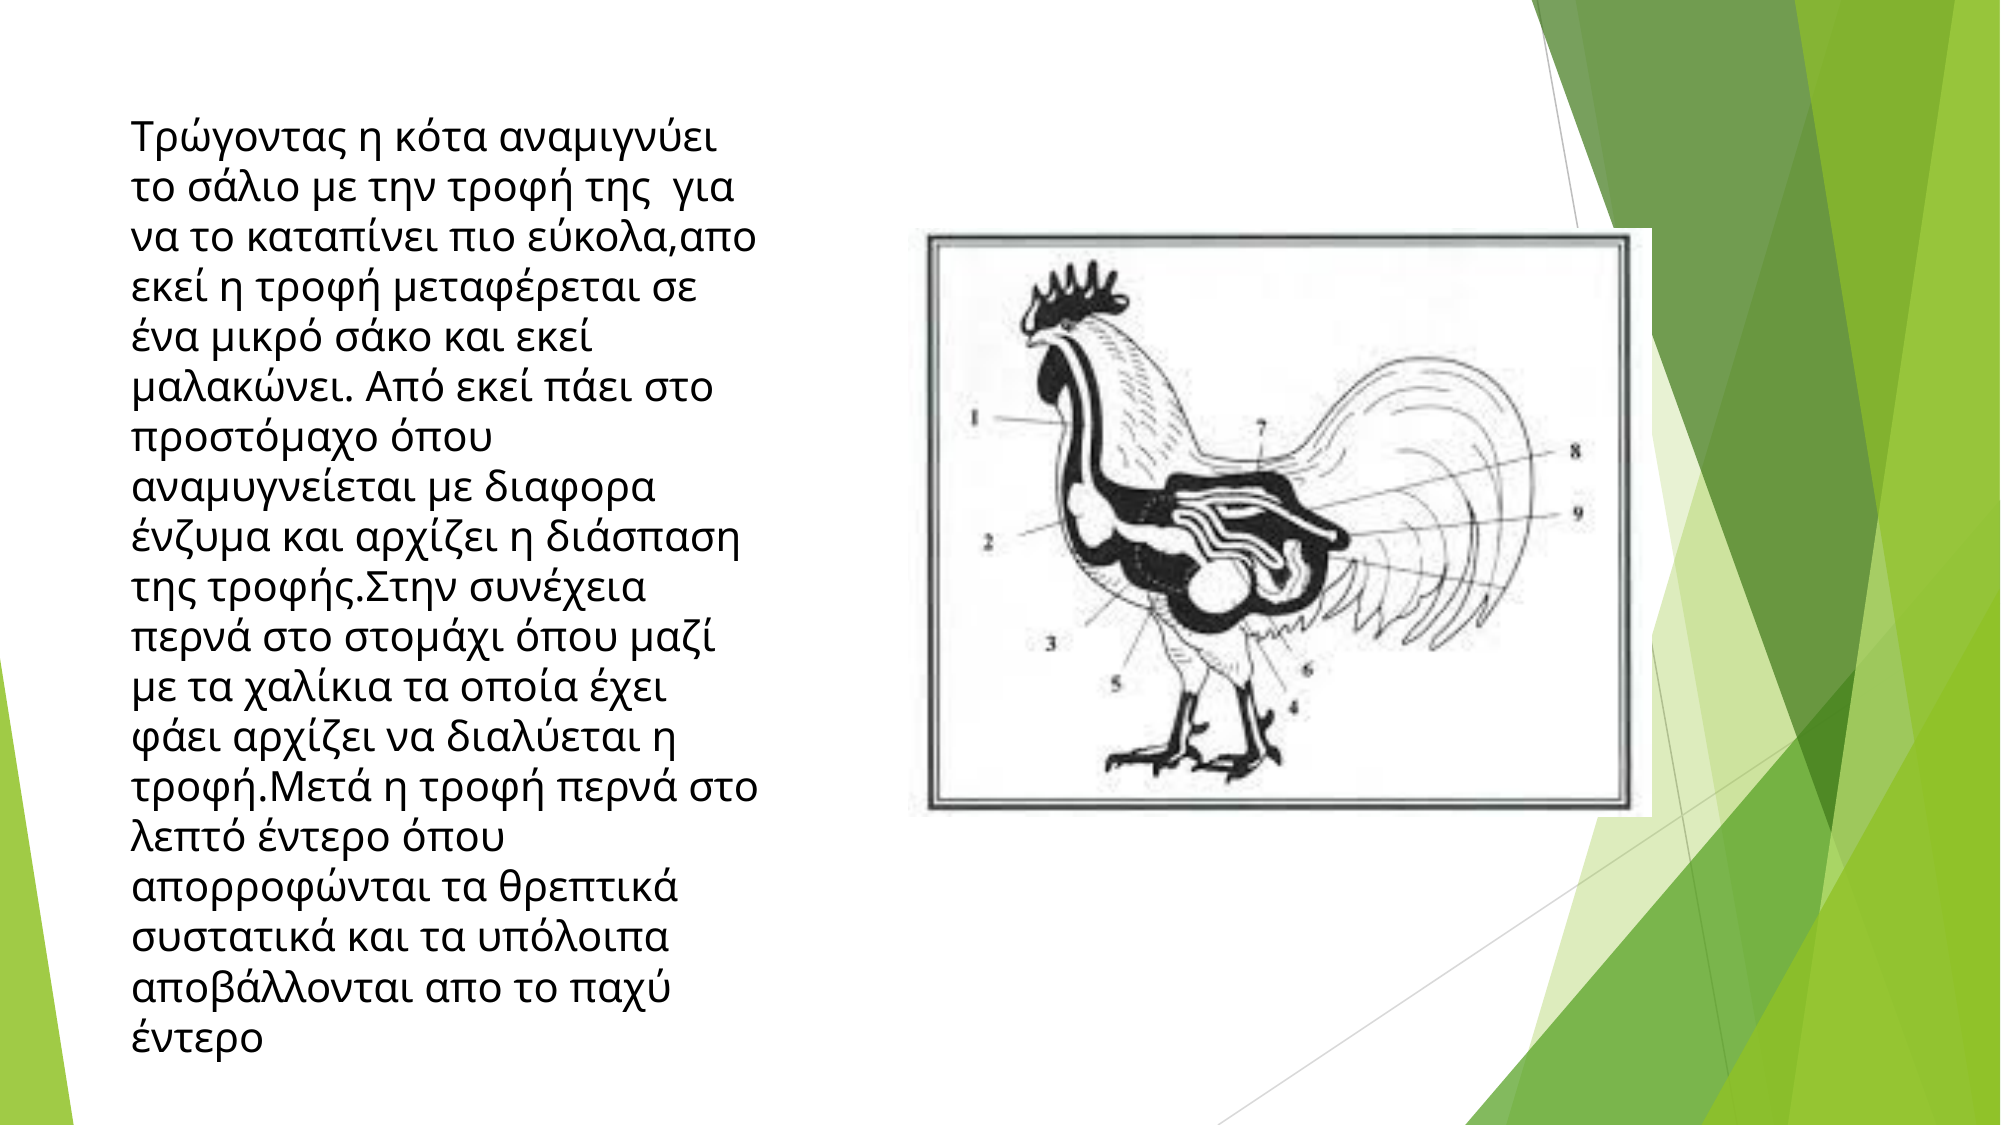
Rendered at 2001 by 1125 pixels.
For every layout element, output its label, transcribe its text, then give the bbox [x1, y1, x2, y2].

text_box Τρώγοντας η κότα αναμιγνύει το σάλιο με την τροφή της για να το καταπίνει πιο εύκολα,απο εκεί η τροφή μεταφέρεται σε ένα μικρό σάκο και εκεί μαλακώνει. Από εκεί πάει στο προστόμαχο όπου αναμυγνείεται με διαφορα ένζυμα και αρχίζει η διάσπαση της τροφής.Στην συνέχεια περνά στο στομάχι όπου μαζί με τα χαλίκια τα οποία έχει φάει αρχίζει να διαλύεται η τροφή.Μετά η τροφή περνά στο λεπτό έντερο όπου απορροφώνται τα θρεπτικά συστατικά και τα υπόλοιπα αποβάλλονται απο το παχύ έντερο [115, 102, 782, 976]
picture [908, 228, 1652, 817]
